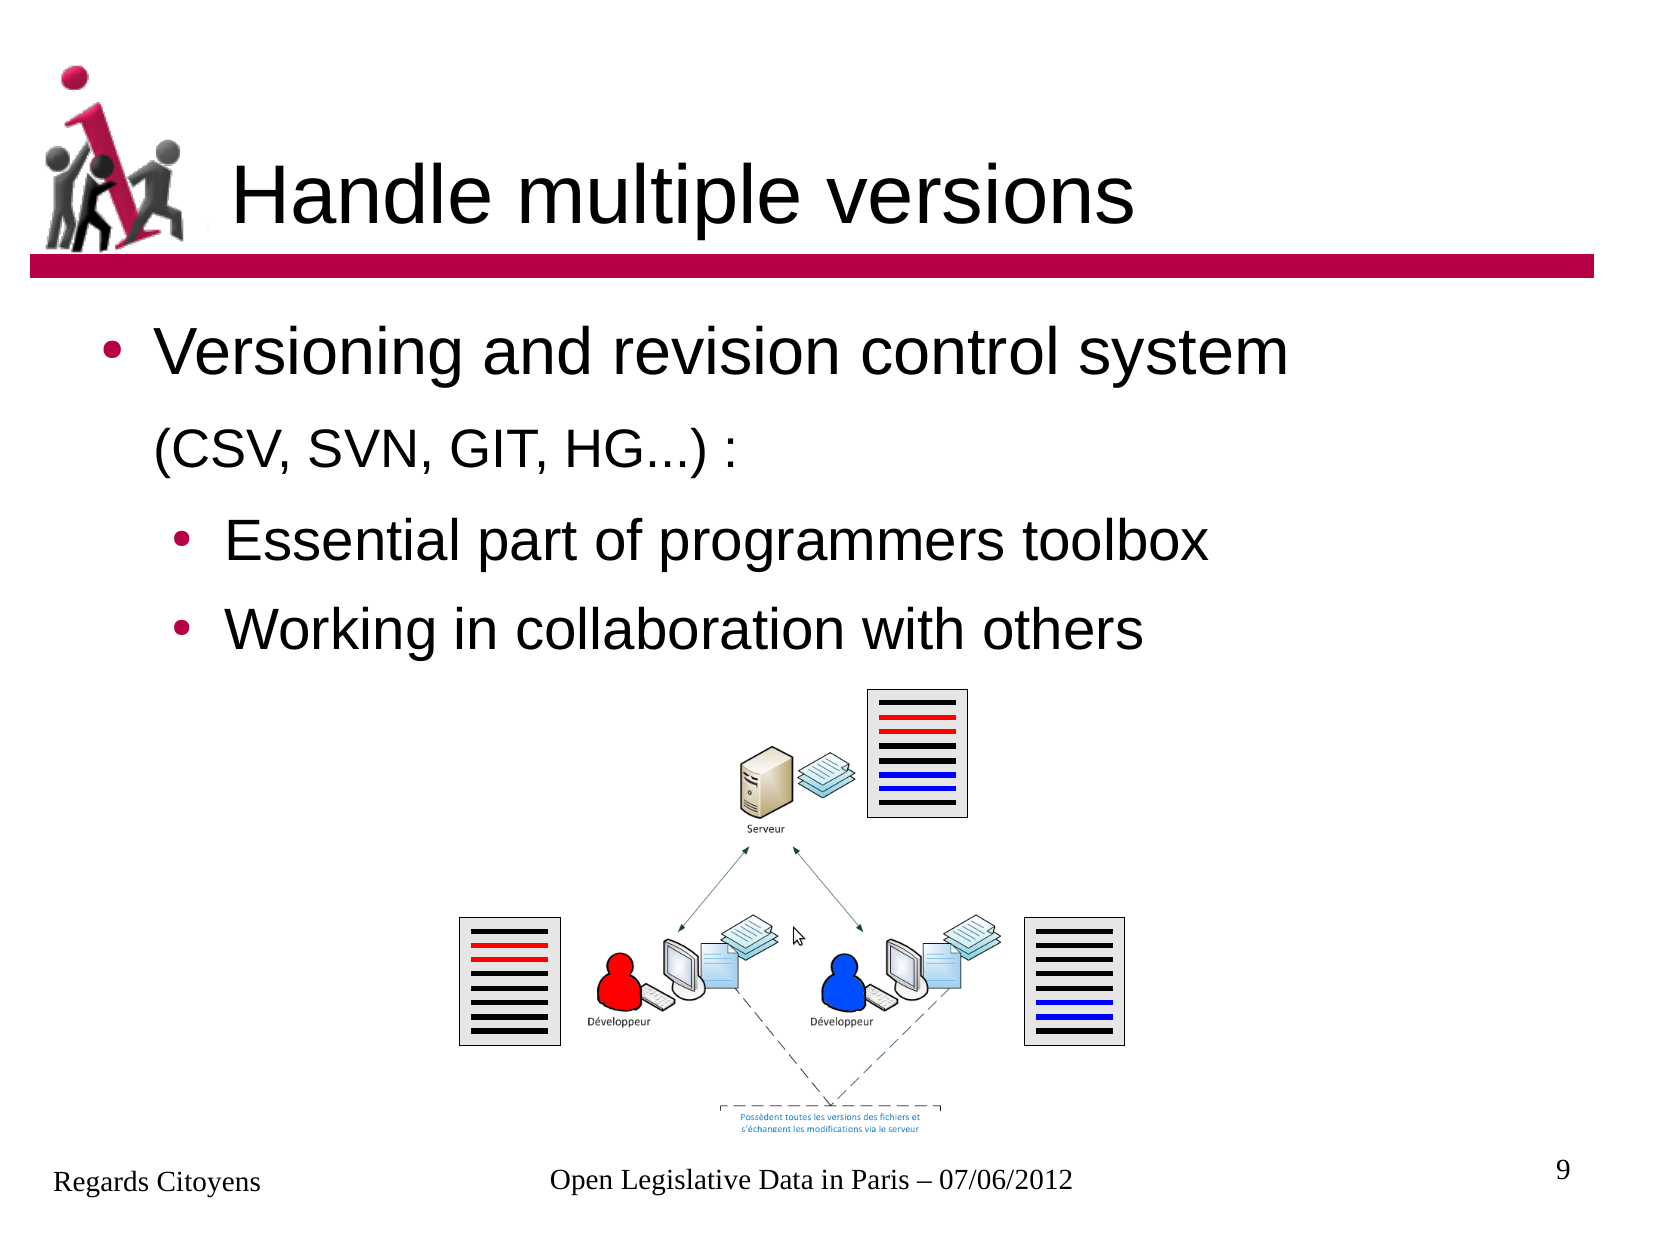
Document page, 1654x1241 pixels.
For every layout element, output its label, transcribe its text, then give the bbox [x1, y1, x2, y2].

picture [29, 61, 210, 254]
picture [442, 662, 1146, 1168]
list Versioning and revision control system (CSV, SVN, GIT, HG...) : Essential part of programmers toolbox Working in collaboration with others [82, 313, 1571, 1133]
title Handle multiple versions [206, 90, 1595, 298]
